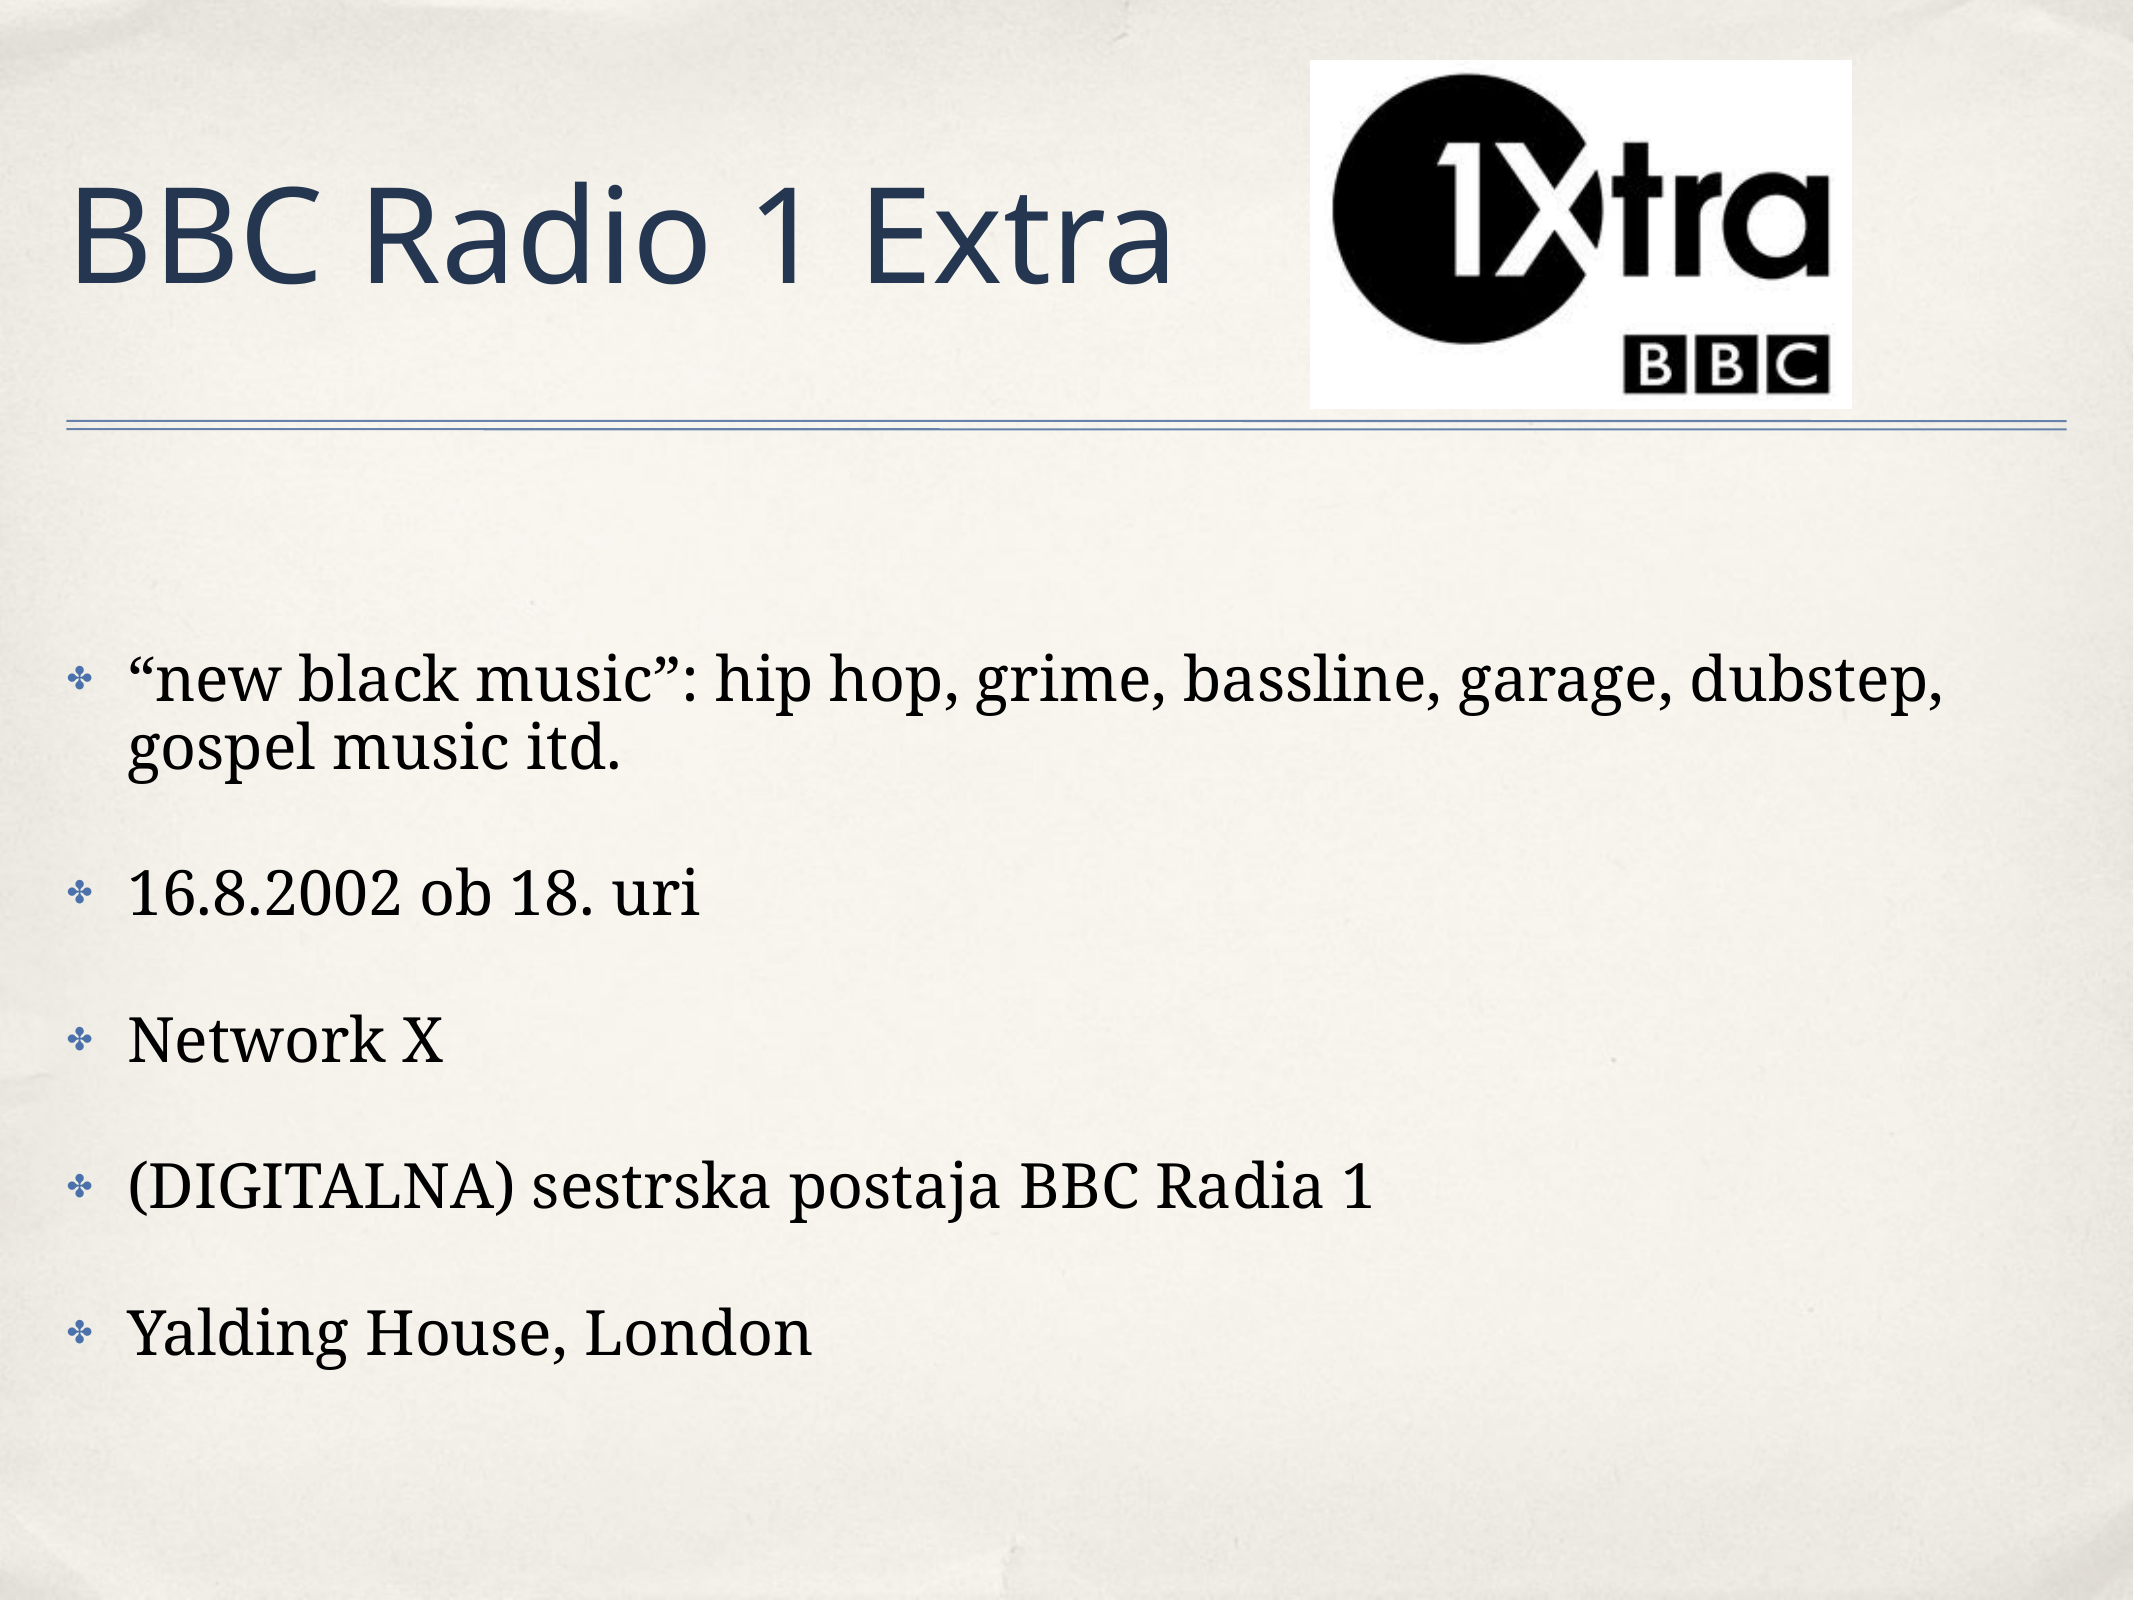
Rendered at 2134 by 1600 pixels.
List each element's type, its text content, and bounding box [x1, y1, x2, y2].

list “new black music”: hip hop, grime, bassline, garage, dubstep, gospel music itd. 16.8.2002 ob 18. uri Network X (DIGITALNA) sestrska postaja BBC Radia 1 Yalding House, London [58, 448, 2075, 1568]
picture [0, 0, 2134, 1600]
title BBC Radio 1 Extra [58, 32, 2075, 448]
